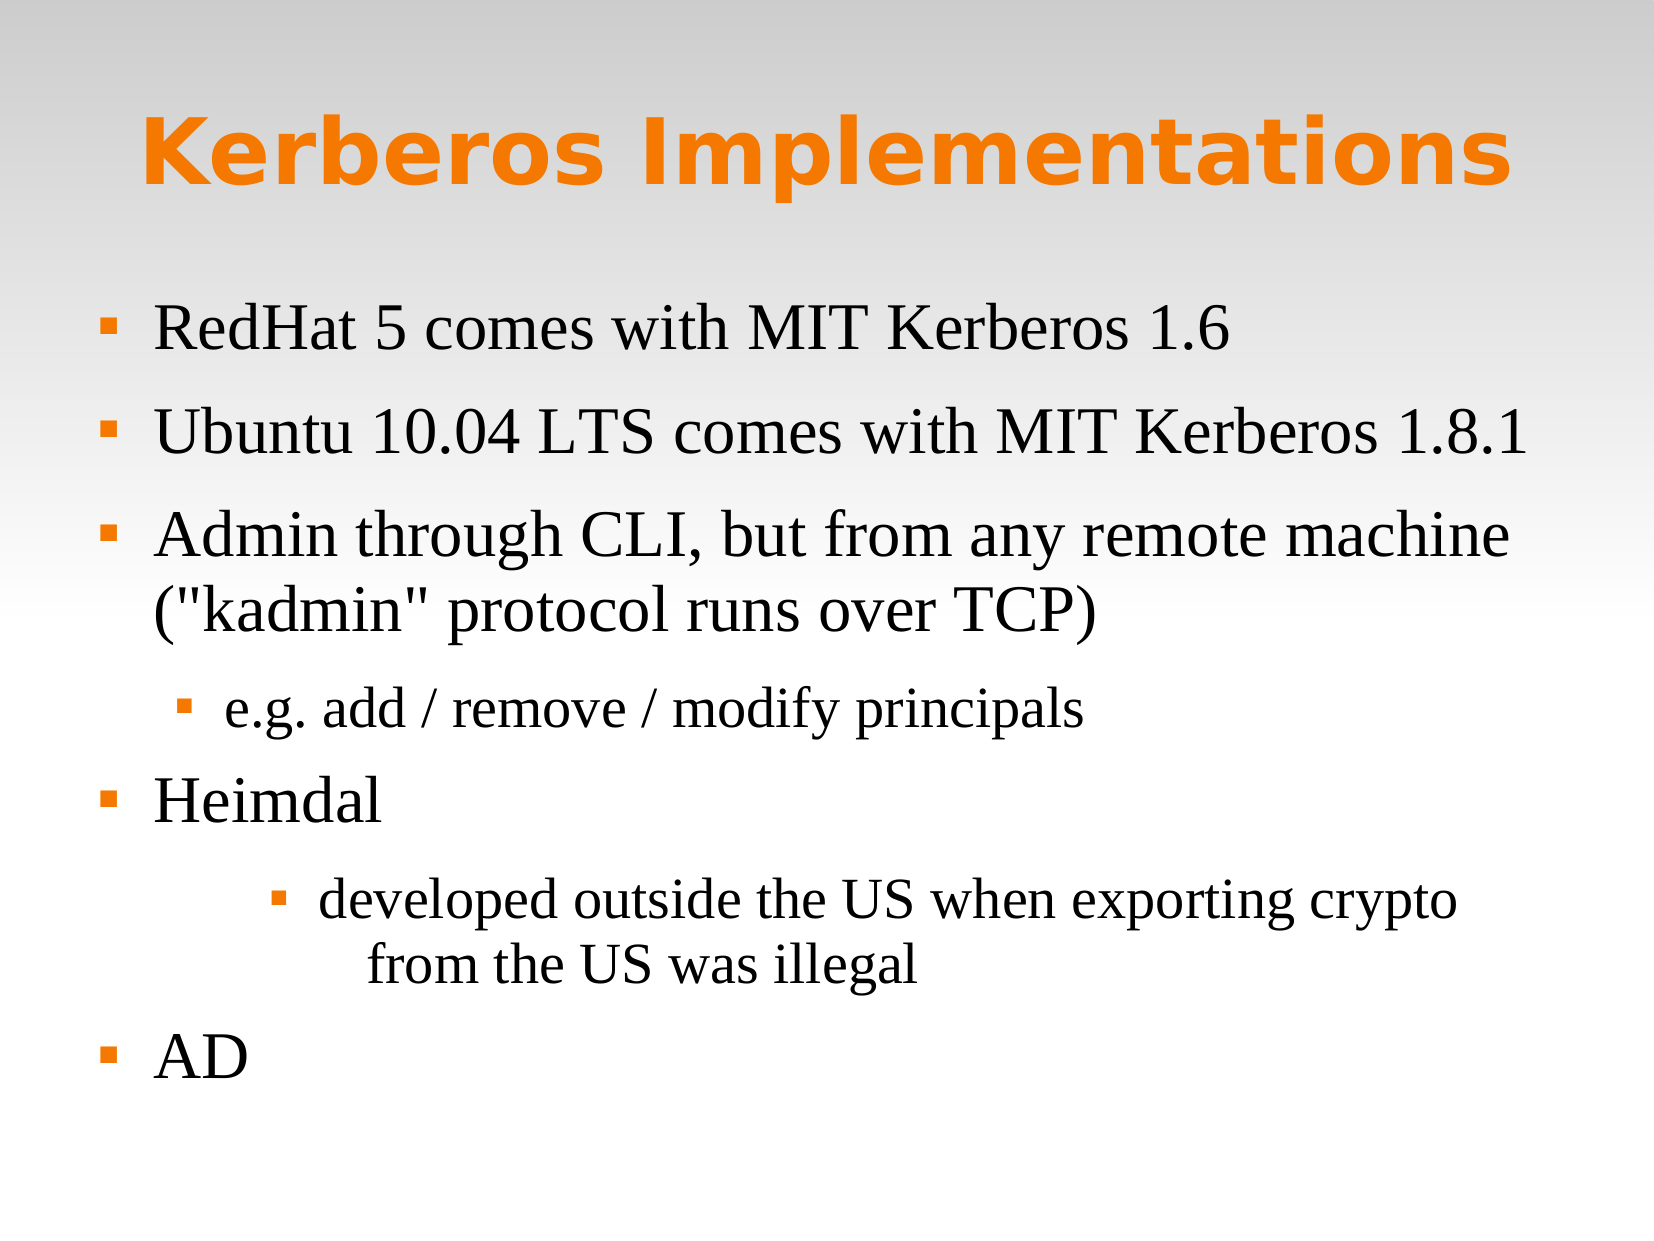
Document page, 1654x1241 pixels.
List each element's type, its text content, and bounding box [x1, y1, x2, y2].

list RedHat 5 comes with MIT Kerberos 1.6 Ubuntu 10.04 LTS comes with MIT Kerberos 1.8.1 Admin through CLI, but from any remote machine ("kadmin" protocol runs over TCP) e.g. add / remove / modify principals Heimdal developed outside the US when exporting crypto from the US was illegal AD [82, 290, 1571, 1152]
title Kerberos Implementations [82, 49, 1571, 257]
